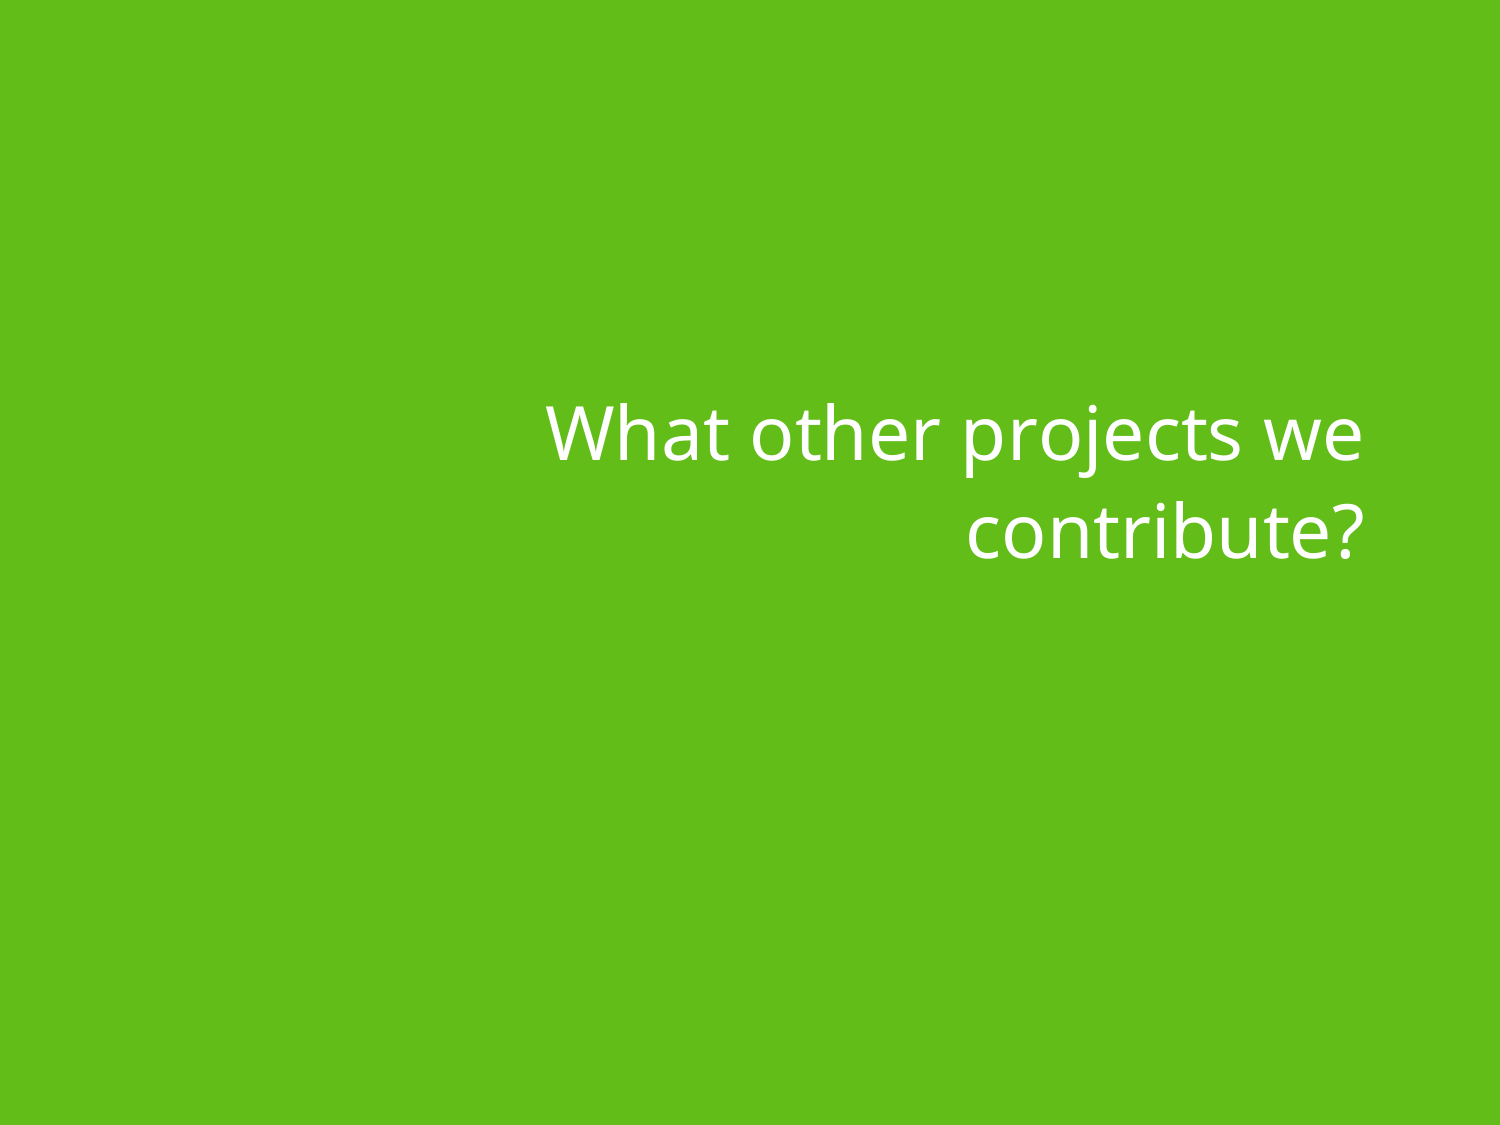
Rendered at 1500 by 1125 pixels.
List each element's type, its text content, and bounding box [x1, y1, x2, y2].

title What other projects we contribute? [245, 386, 1380, 575]
